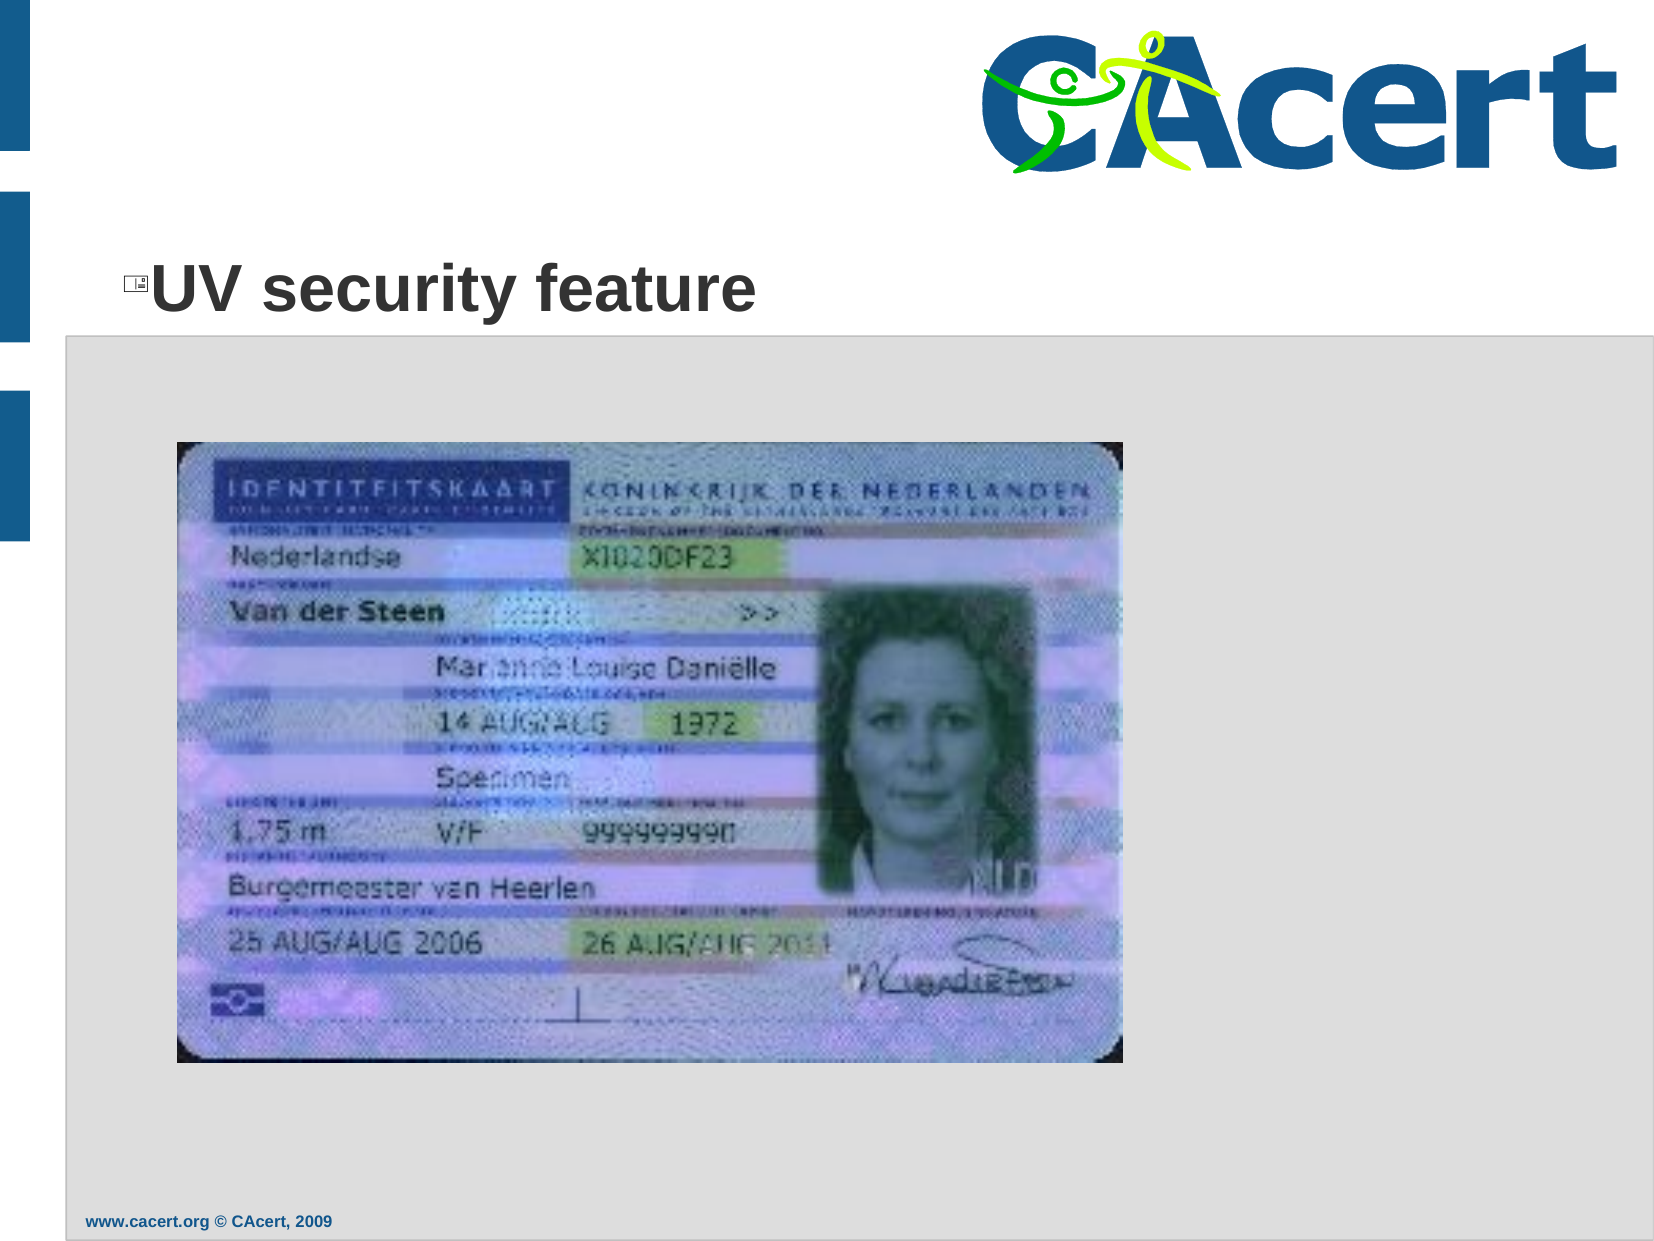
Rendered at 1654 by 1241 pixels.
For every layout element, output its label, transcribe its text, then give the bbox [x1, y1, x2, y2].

title UV security feature [121, 167, 1533, 326]
picture [177, 442, 1123, 1063]
